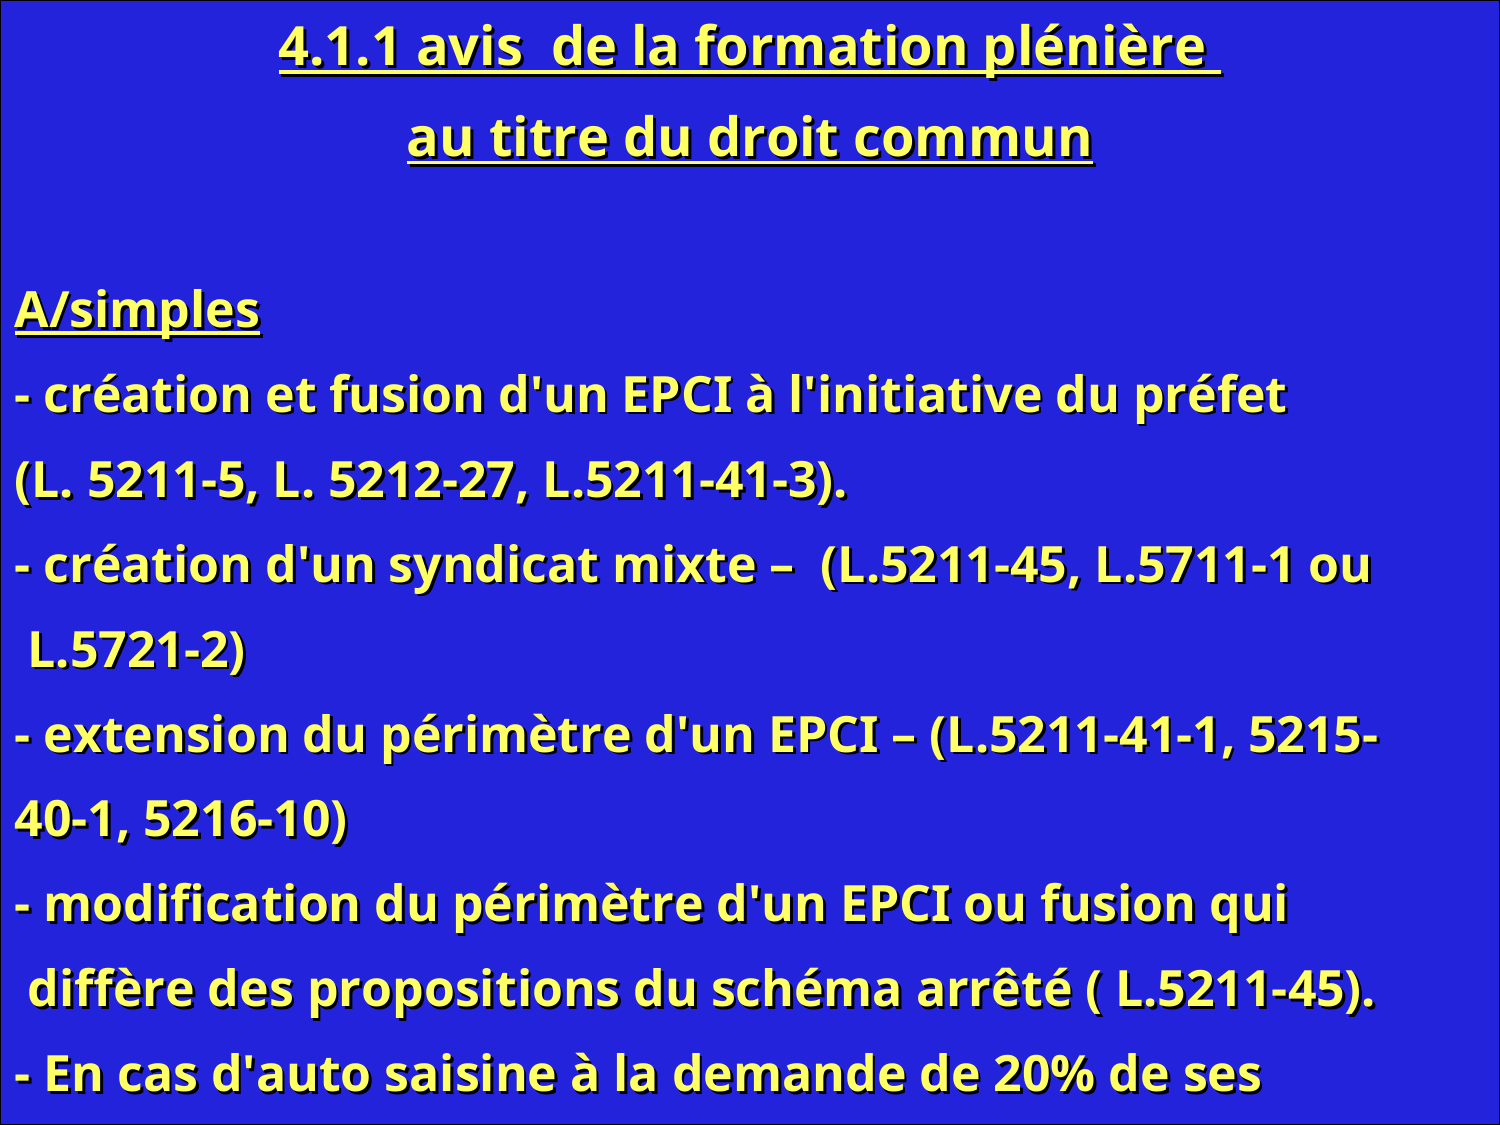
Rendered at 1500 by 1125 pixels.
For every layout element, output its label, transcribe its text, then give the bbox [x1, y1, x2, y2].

text_box 4.1.1 avis de la formation plénière au titre du droit commun A/simples - création et fusion d'un EPCI à l'initiative du préfet (L. 5211-5, L. 5212-27, L.5211-41-3). - création d'un syndicat mixte – (L.5211-45, L.5711-1 ou L.5721-2) - extension du périmètre d'un EPCI – (L.5211-41-1, 5215- 40-1, 5216-10) - modification du périmètre d'un EPCI ou fusion qui diffère des propositions du schéma arrêté ( L.5211-45). - En cas d'auto saisine à la demande de 20% de ses membres. [0, 0, 1500, 1125]
